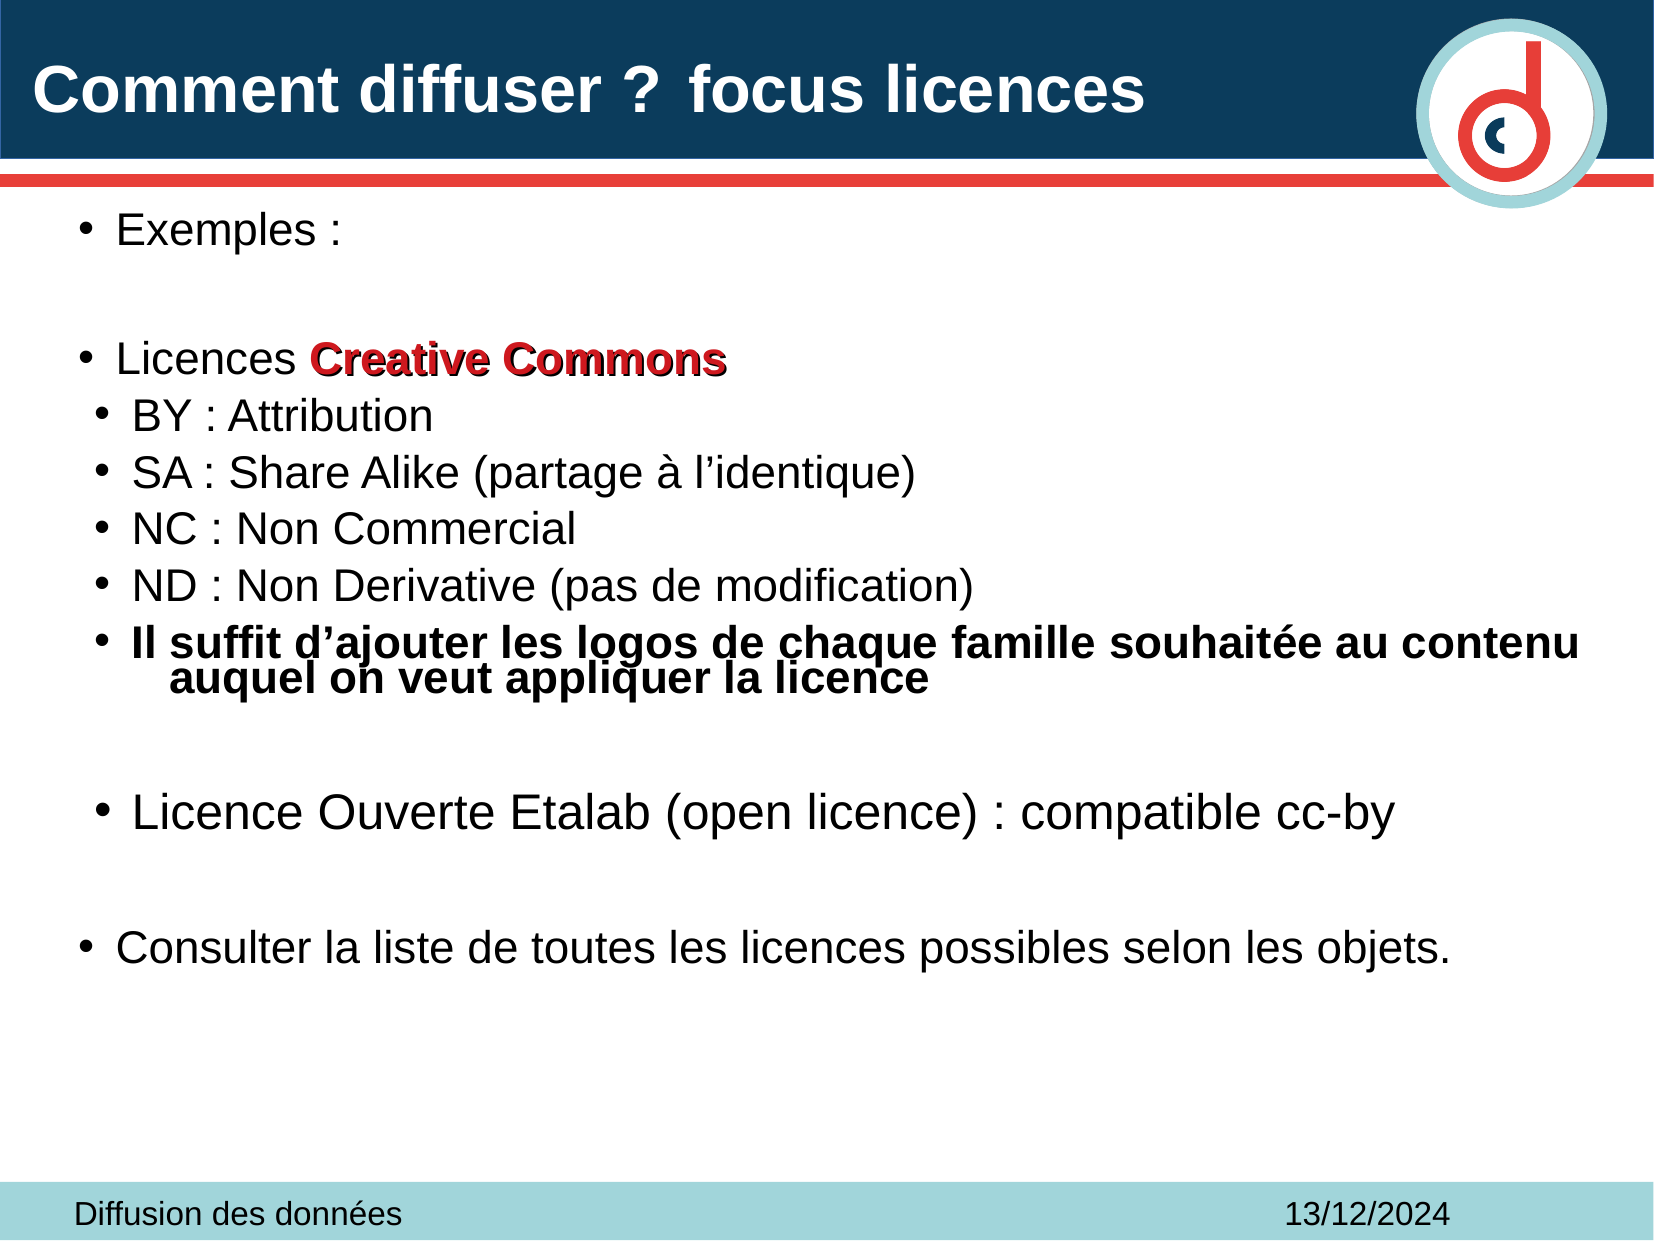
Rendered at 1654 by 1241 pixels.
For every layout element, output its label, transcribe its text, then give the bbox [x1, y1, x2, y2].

title Comment diffuser ? focus licences [17, 11, 1412, 159]
text_box Exemples : Licences Creative Commons BY : Attribution SA : Share Alike (partage à l’identique) NC : Non Commercial ND : Non Derivative (pas de modification) Il suffit d’ajouter les logos de chaque famille souhaitée au contenu auquel on veut appliquer la licence Licence Ouverte Etalab (open licence) : compatible cc-by Consulter la liste de toutes les licences possibles selon les objets. [63, 209, 1629, 1150]
text_box 13/12/2024 [1269, 1188, 1595, 1241]
text_box Diffusion des données [59, 1188, 418, 1241]
